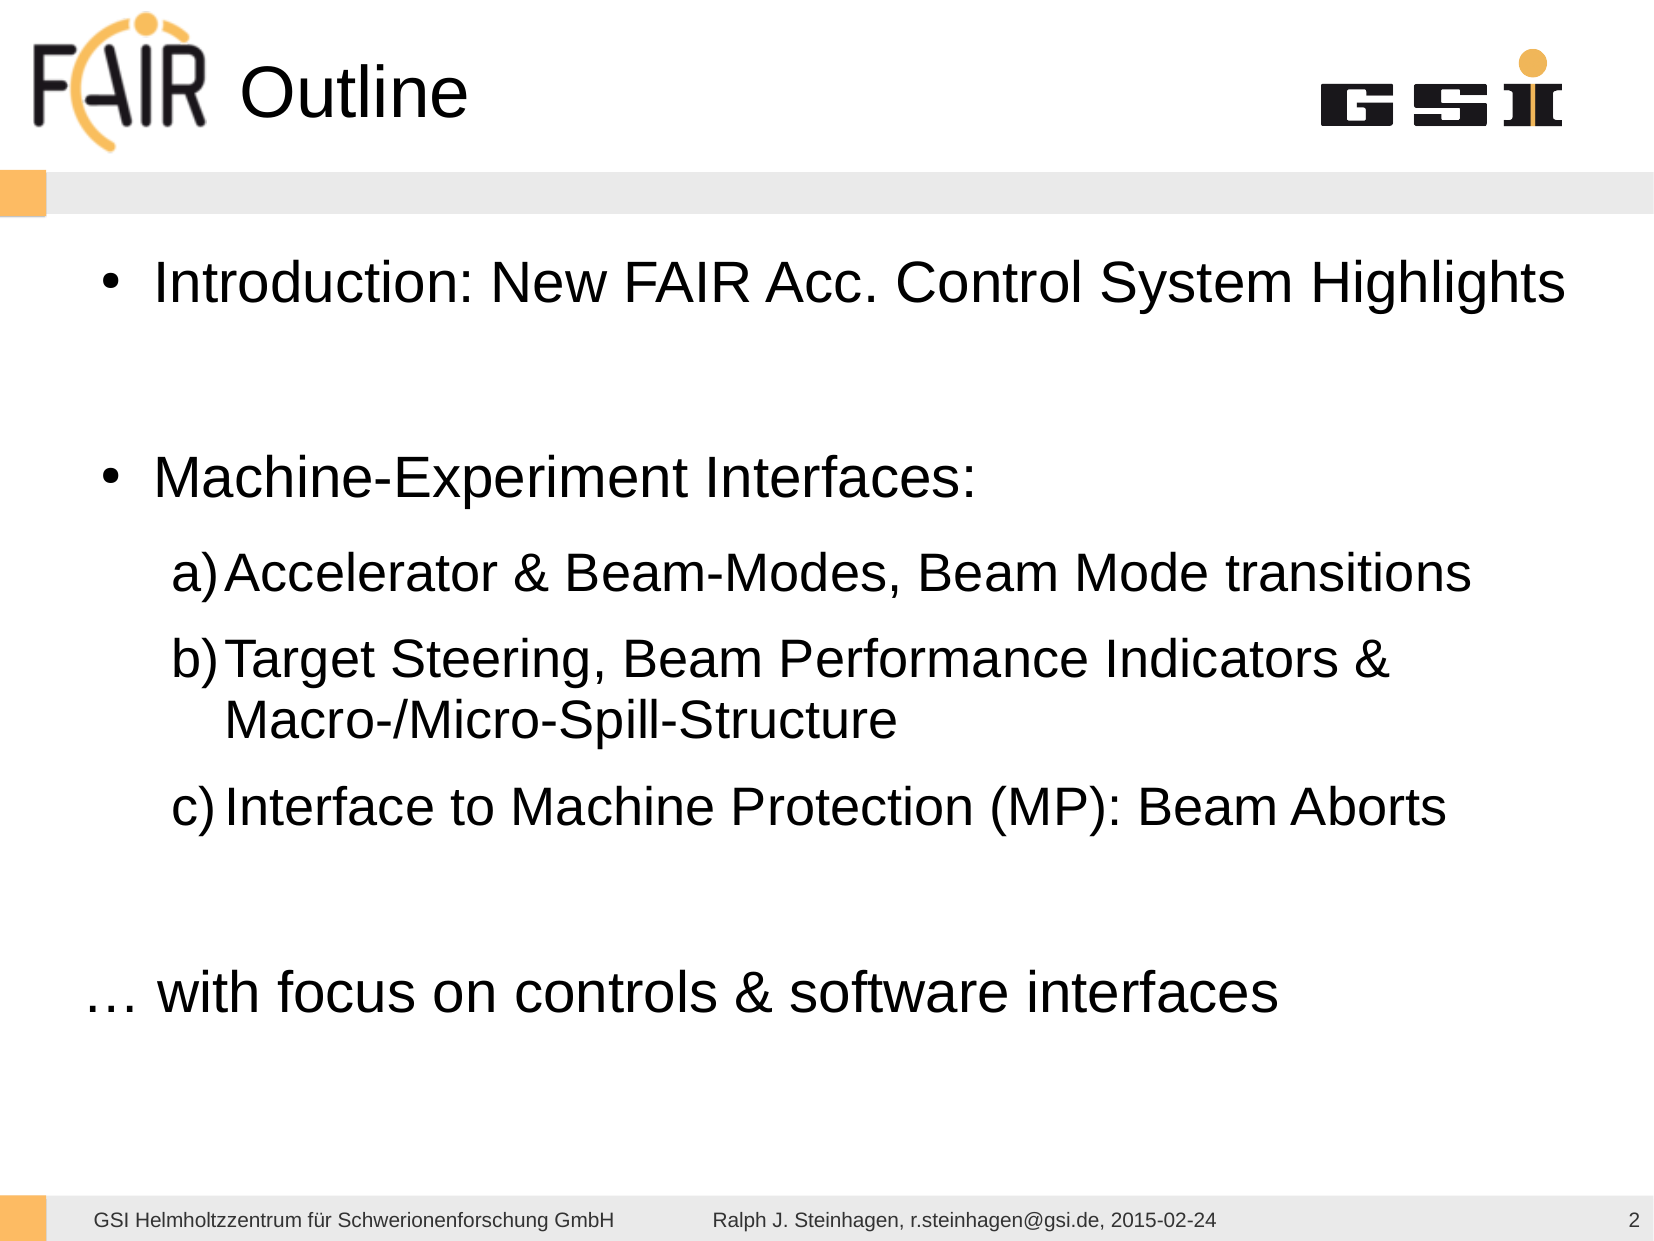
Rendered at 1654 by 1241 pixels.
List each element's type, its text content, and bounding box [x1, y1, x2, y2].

picture [1319, 46, 1564, 129]
picture [33, 10, 207, 155]
title Outline [239, 23, 1301, 162]
list Introduction: New FAIR Acc. Control System Highlights Machine-Experiment Interfaces: Accelerator & Beam-Modes, Beam Mode transitions Target Steering, Beam Performance Indicators & Macro-/Micro-Spill-Structure Interface to Machine Protection (MP): Beam Aborts … with focus on controls & software interfaces [82, 249, 1571, 1158]
